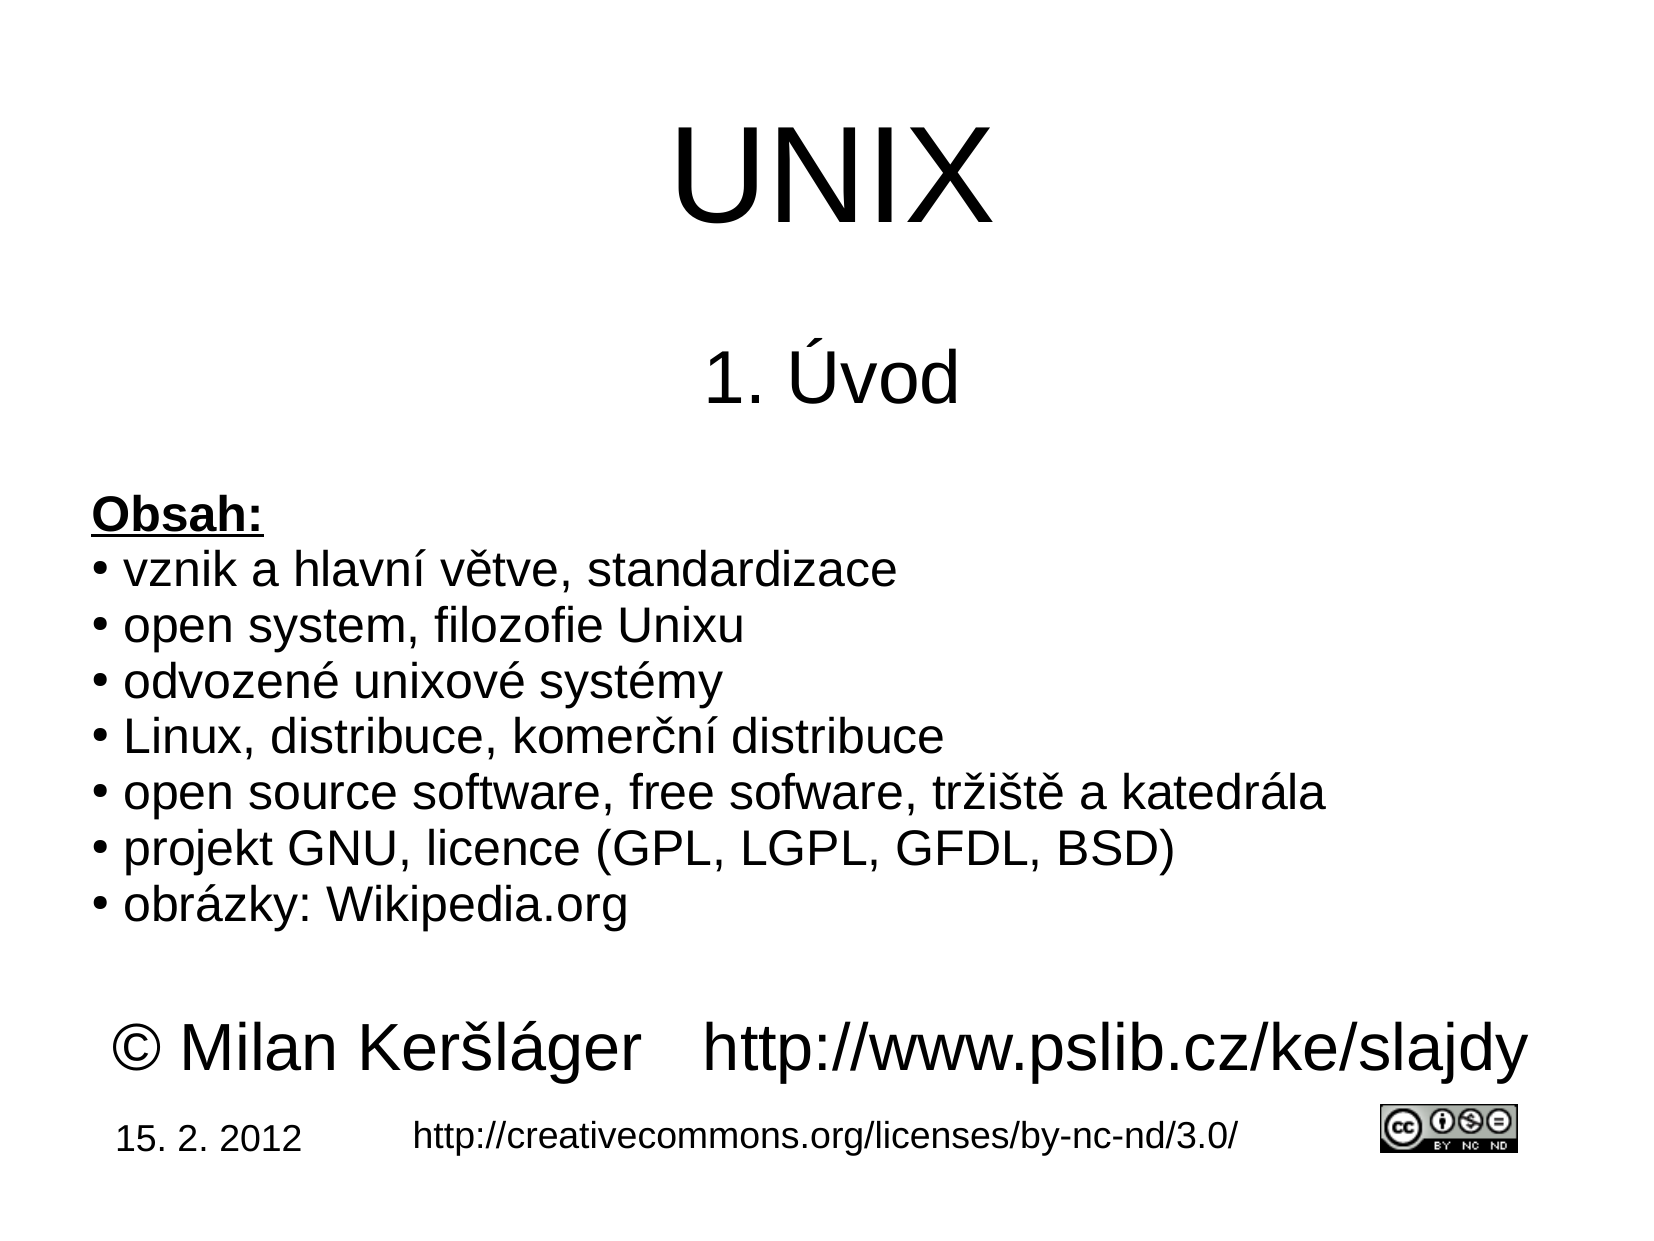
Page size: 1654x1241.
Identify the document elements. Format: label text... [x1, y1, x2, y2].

text_box 15.2.2012 [100, 1110, 337, 1168]
text_box Obsah: vznik a hlavní větve, standardizace open system, filozofie Unixu odvozené unixové systémy Linux, distribuce, komerční distribuce open source software, free sofware, tržiště a katedrála projekt GNU, licence (GPL, LGPL, GFDL, BSD) obrázky: Wikipedia.org [76, 478, 1583, 940]
list © Milan Keršláger http://www.pslib.cz/ke/slajdy [76, 1009, 1565, 1087]
title UNIX 1. Úvod [88, 56, 1577, 461]
picture [1380, 1104, 1518, 1153]
text_box http://creativecommons.org/licenses/by-nc-nd/3.0/ [339, 1107, 1313, 1165]
